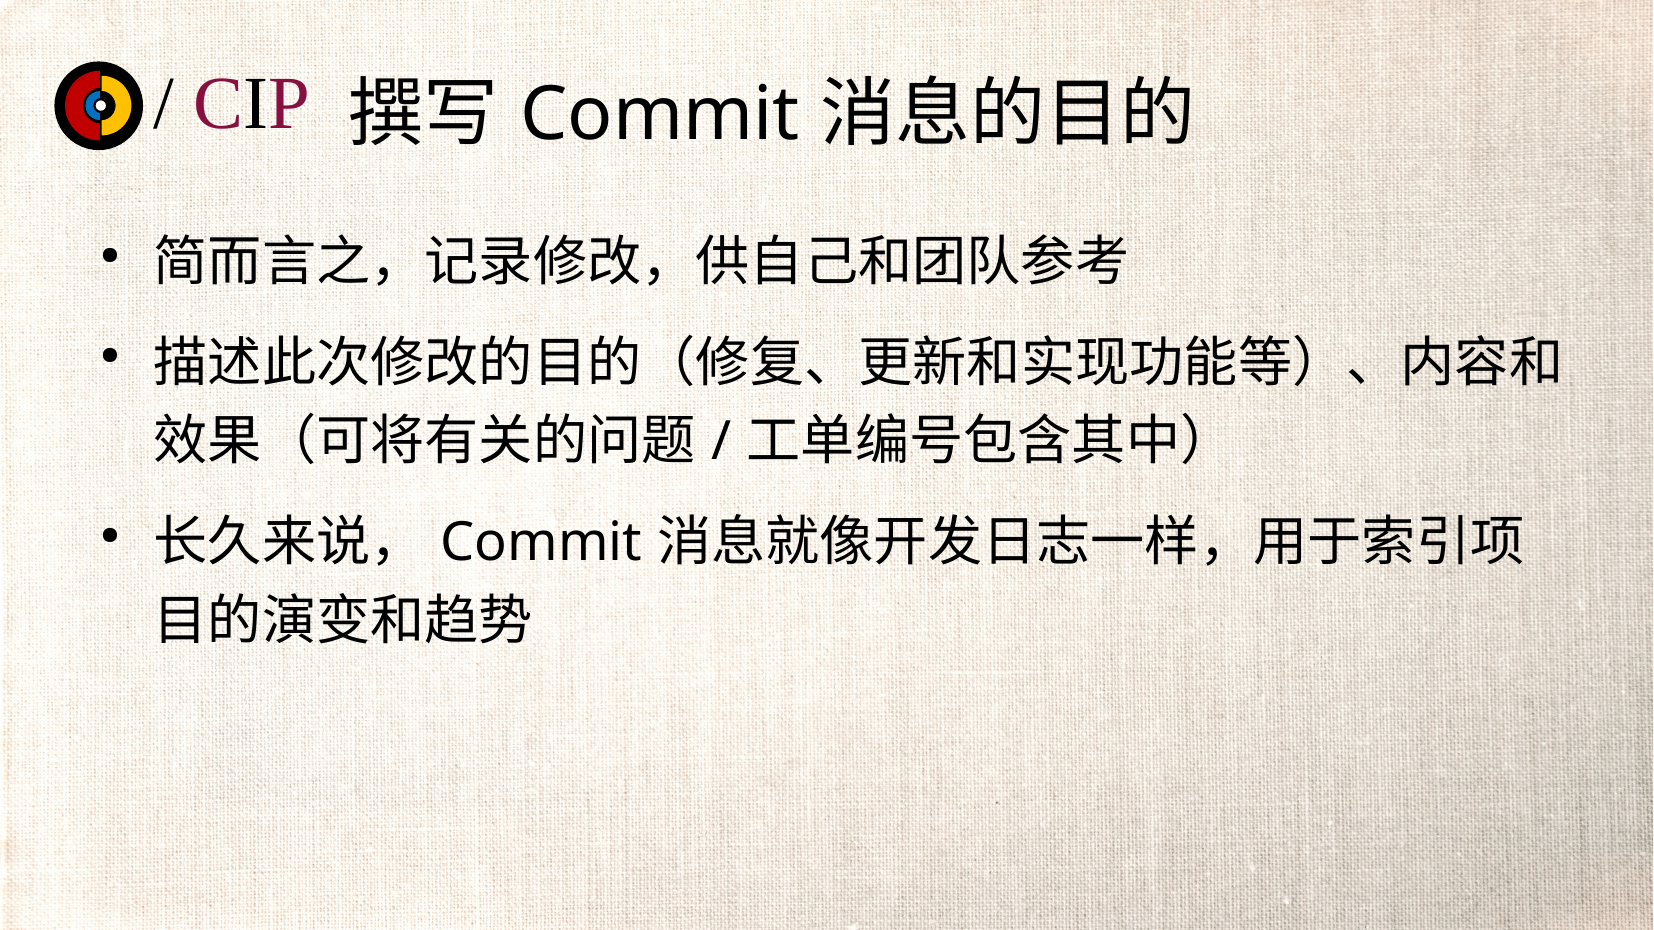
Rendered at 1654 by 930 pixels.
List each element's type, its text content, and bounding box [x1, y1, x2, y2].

list 简而言之，记录修改，供自己和团队参考 描述此次修改的目的（修复、更新和实现功能等）、内容和效果（可将有关的问题/工单编号包含其中） 长久来说，Commit消息就像开发日志一样，用于索引项目的演变和趋势 [82, 217, 1571, 757]
picture [0, 0, 1654, 930]
title 撰写Commit消息的目的 [348, 29, 1536, 185]
